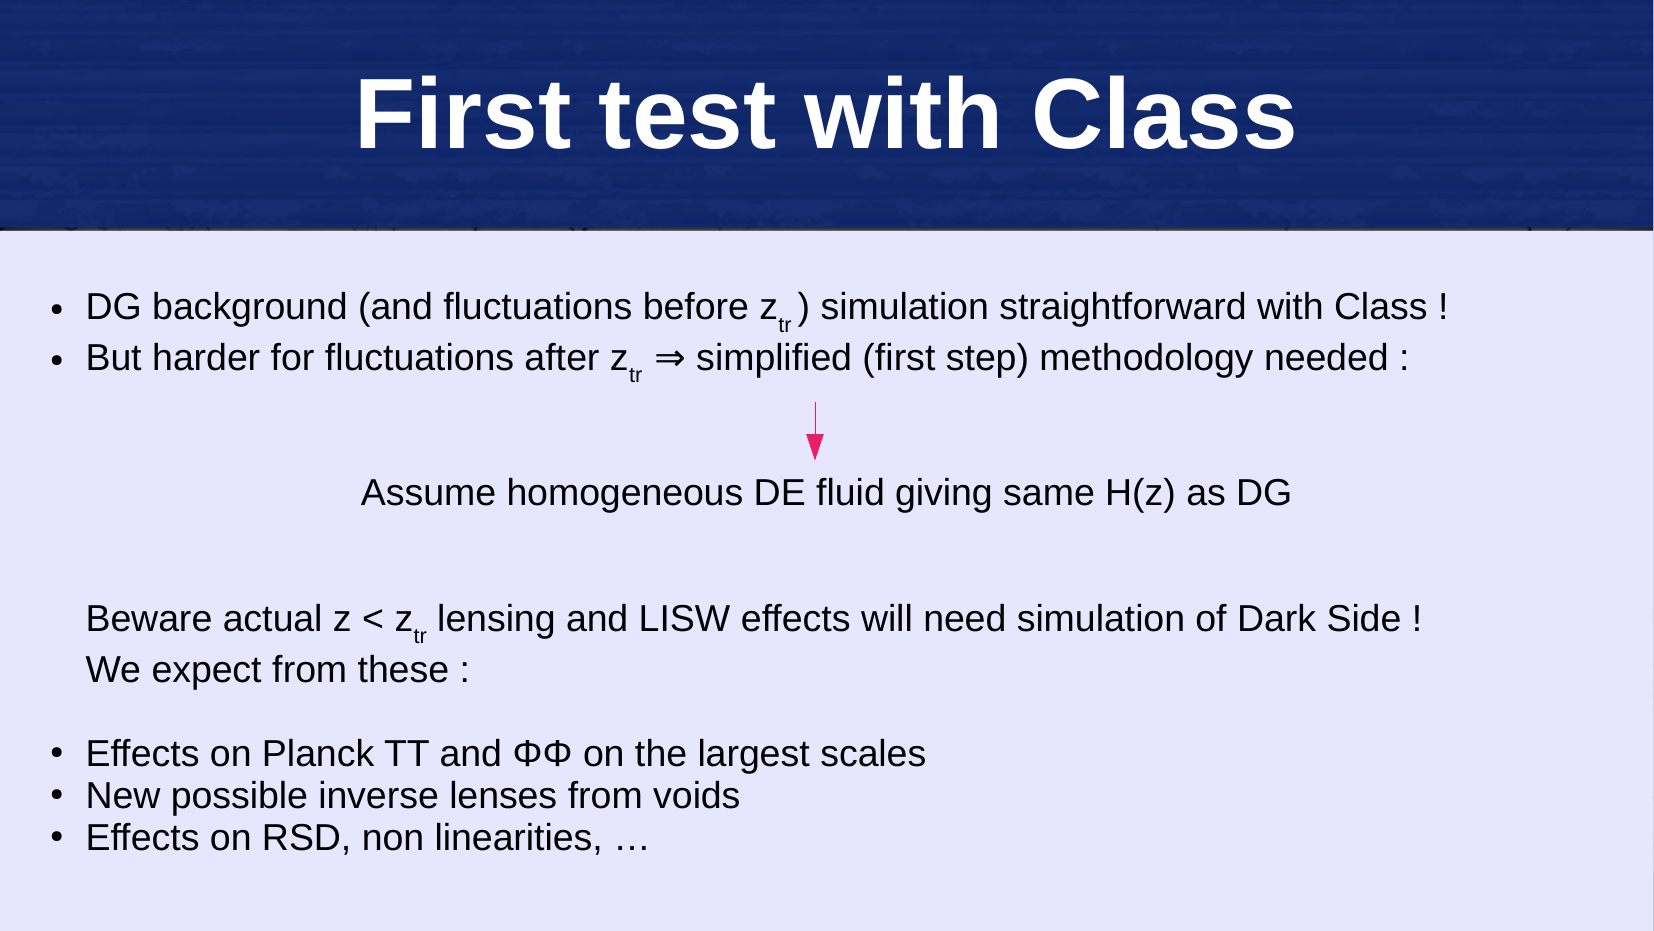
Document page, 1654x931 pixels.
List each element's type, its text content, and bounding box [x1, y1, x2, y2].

title First test with Class [82, 2, 1571, 226]
list [0, 230, 1654, 236]
text_box DG background (and fluctuations before ztr ) simulation straightforward with Class ! But harder for fluctuations after ztr ⇒ simplified (first step) methodology needed : Assume homogeneous DE fluid giving same H(z) as DG Beware actual z < ztr lensing and LISW effects will need simulation of Dark Side ! We expect from these : Effects on Planck TT and ΦΦ on the largest scales New possible inverse lenses from voids Effects on RSD, non linearities, … [0, 236, 1654, 931]
picture [0, 0, 1654, 230]
